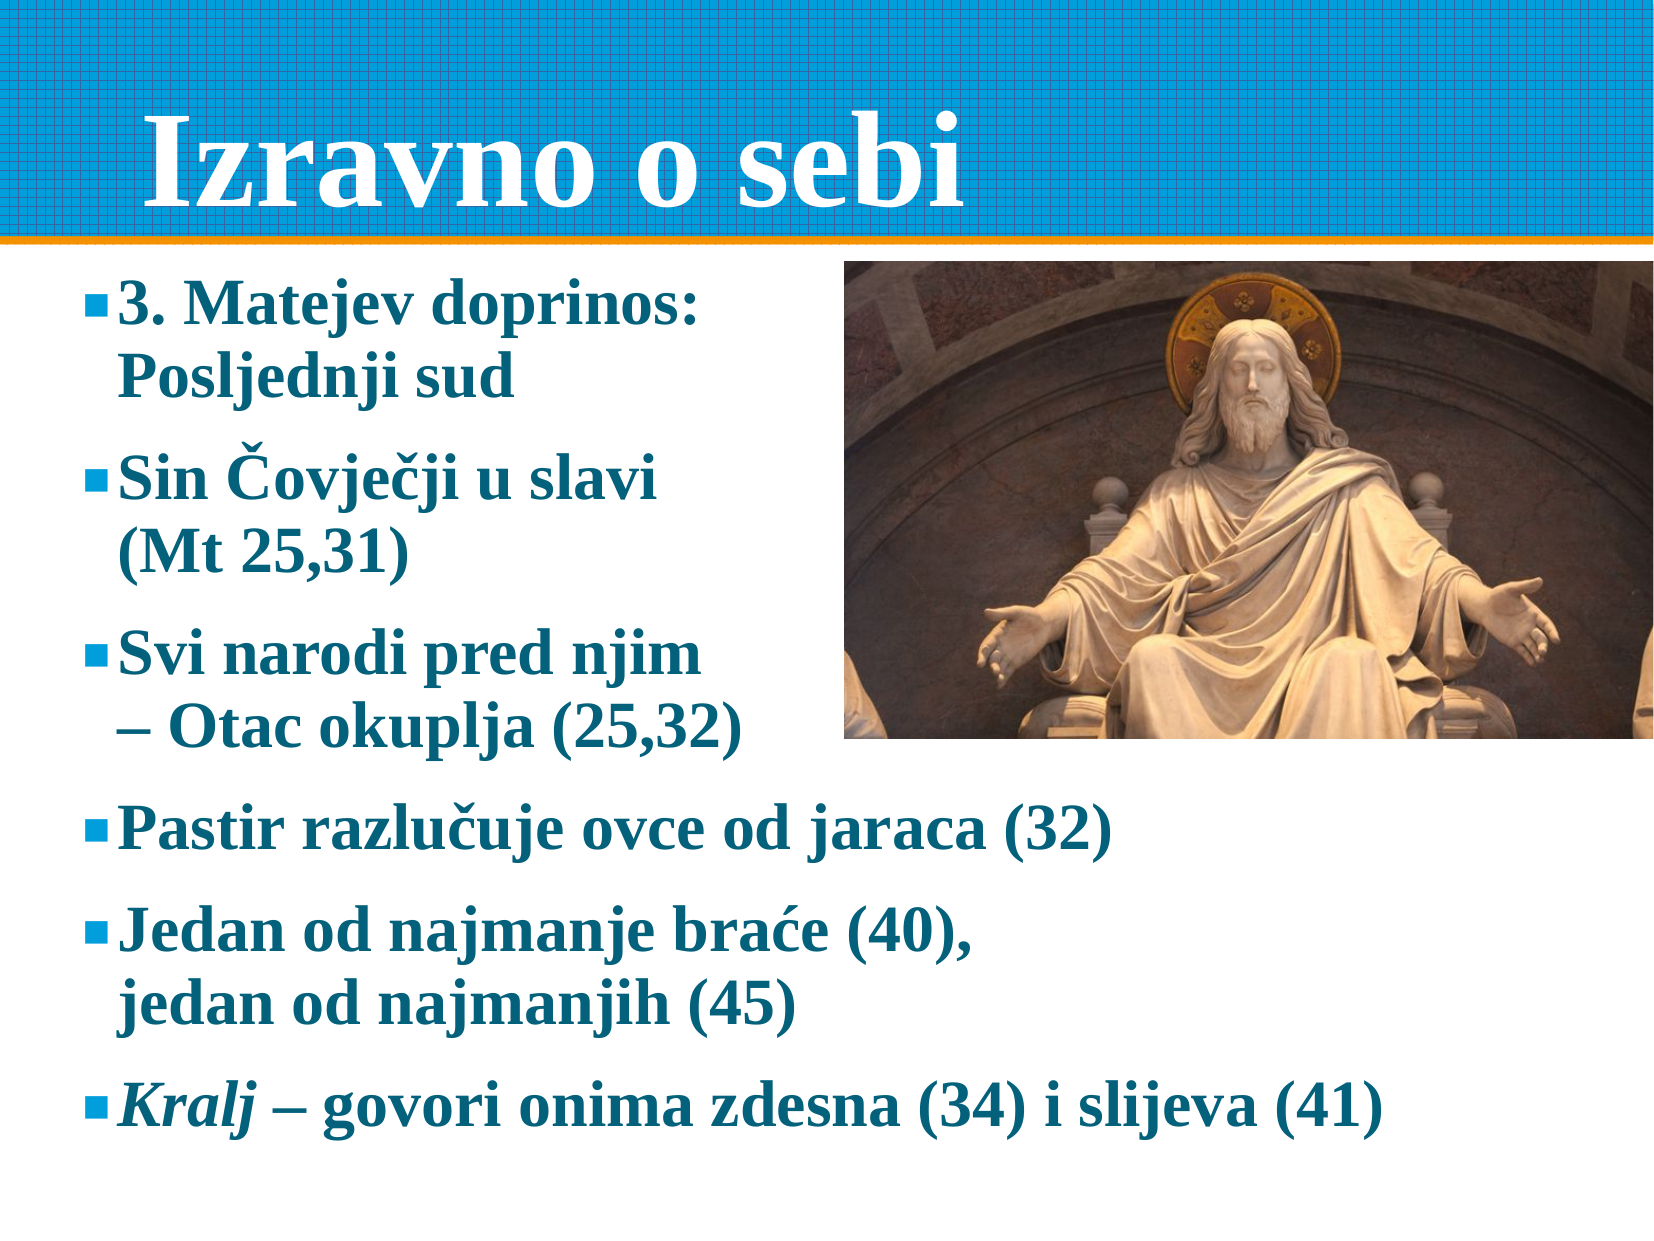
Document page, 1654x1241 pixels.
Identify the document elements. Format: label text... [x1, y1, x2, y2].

picture [844, 261, 1654, 739]
title Izravno o sebi [82, 19, 1571, 237]
list 3. Matejev doprinos: Posljednji sud Sin Čovječji u slavi (Mt 25,31) Svi narodi pred njim – Otac okuplja (25,32) Pastir razlučuje ovce od jaraca (32) Jedan od najmanje braće (40), jedan od najmanjih (45) Kralj – govori onima zdesna (34) i slijeva (41) [82, 265, 1571, 1152]
